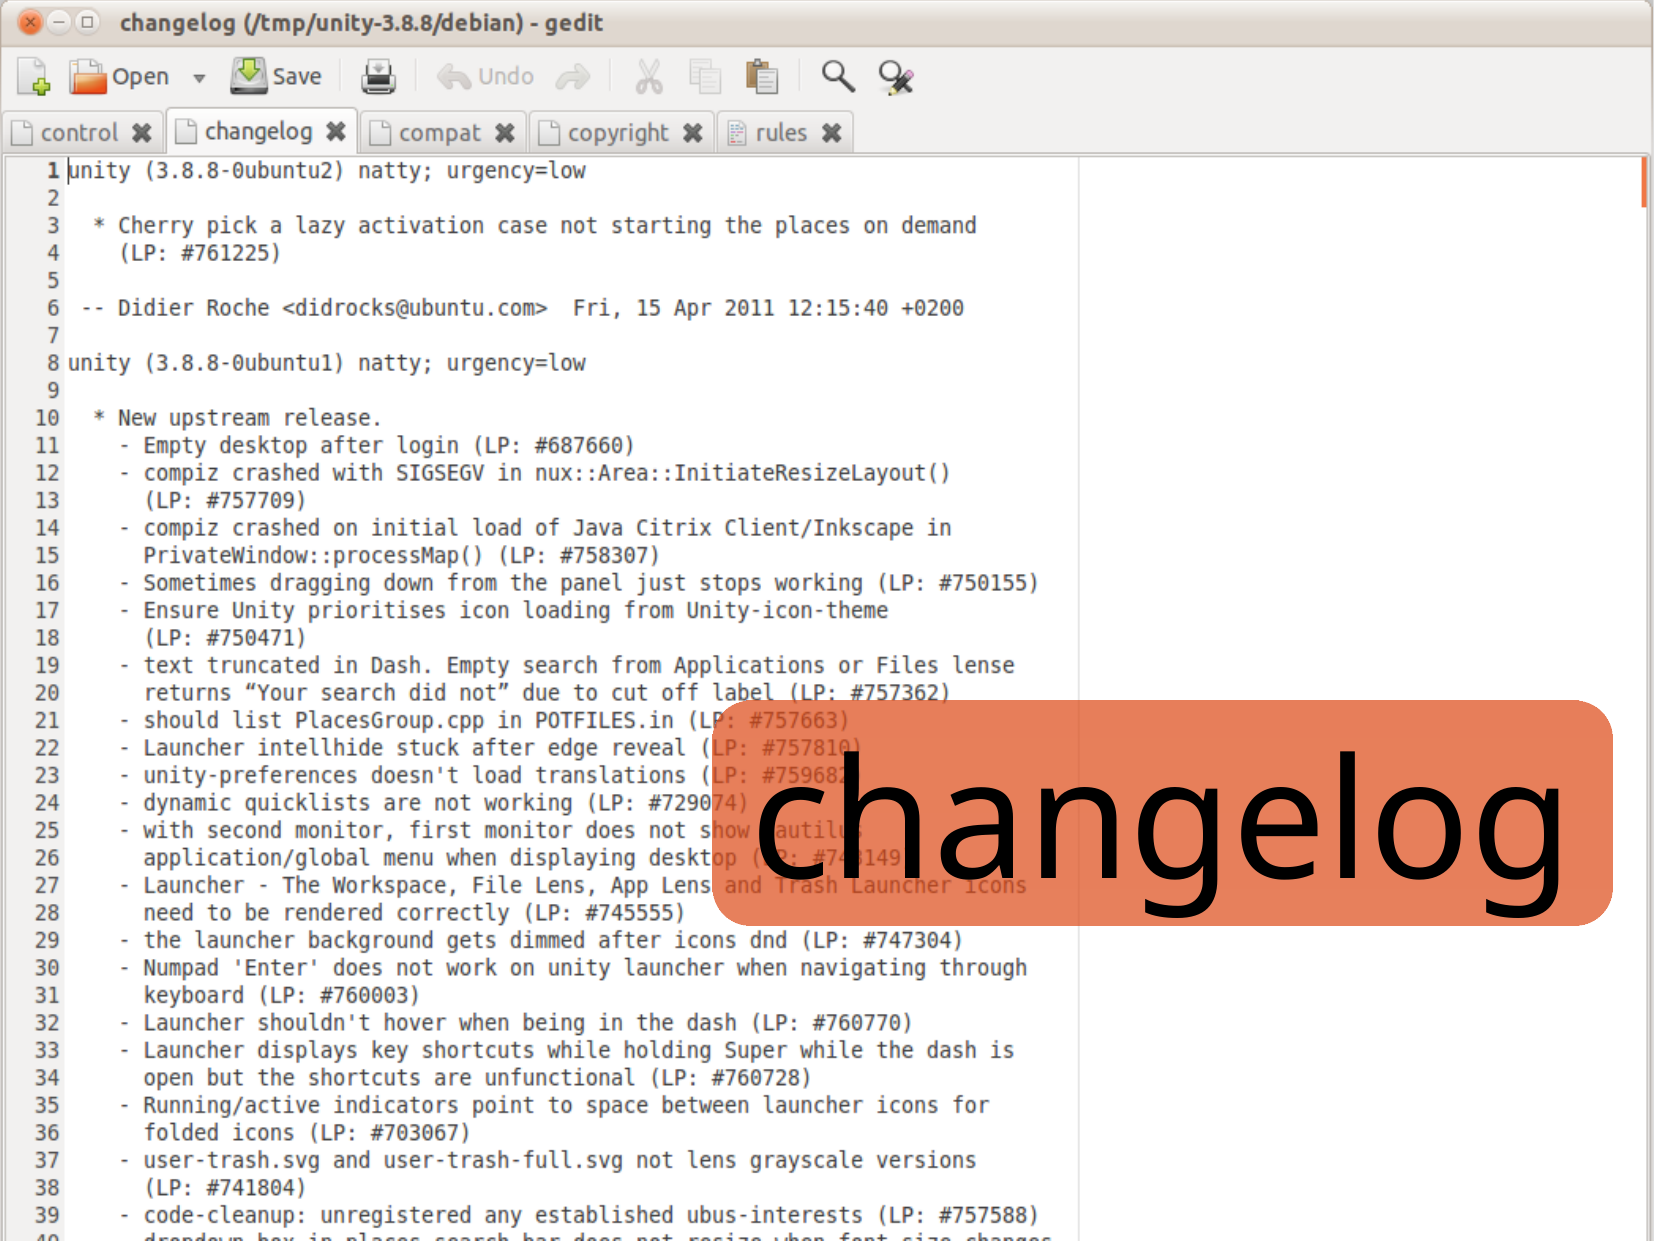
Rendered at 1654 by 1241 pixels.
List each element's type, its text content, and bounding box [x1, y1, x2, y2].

picture [0, 0, 1654, 1241]
text_box changelog [712, 700, 1612, 926]
